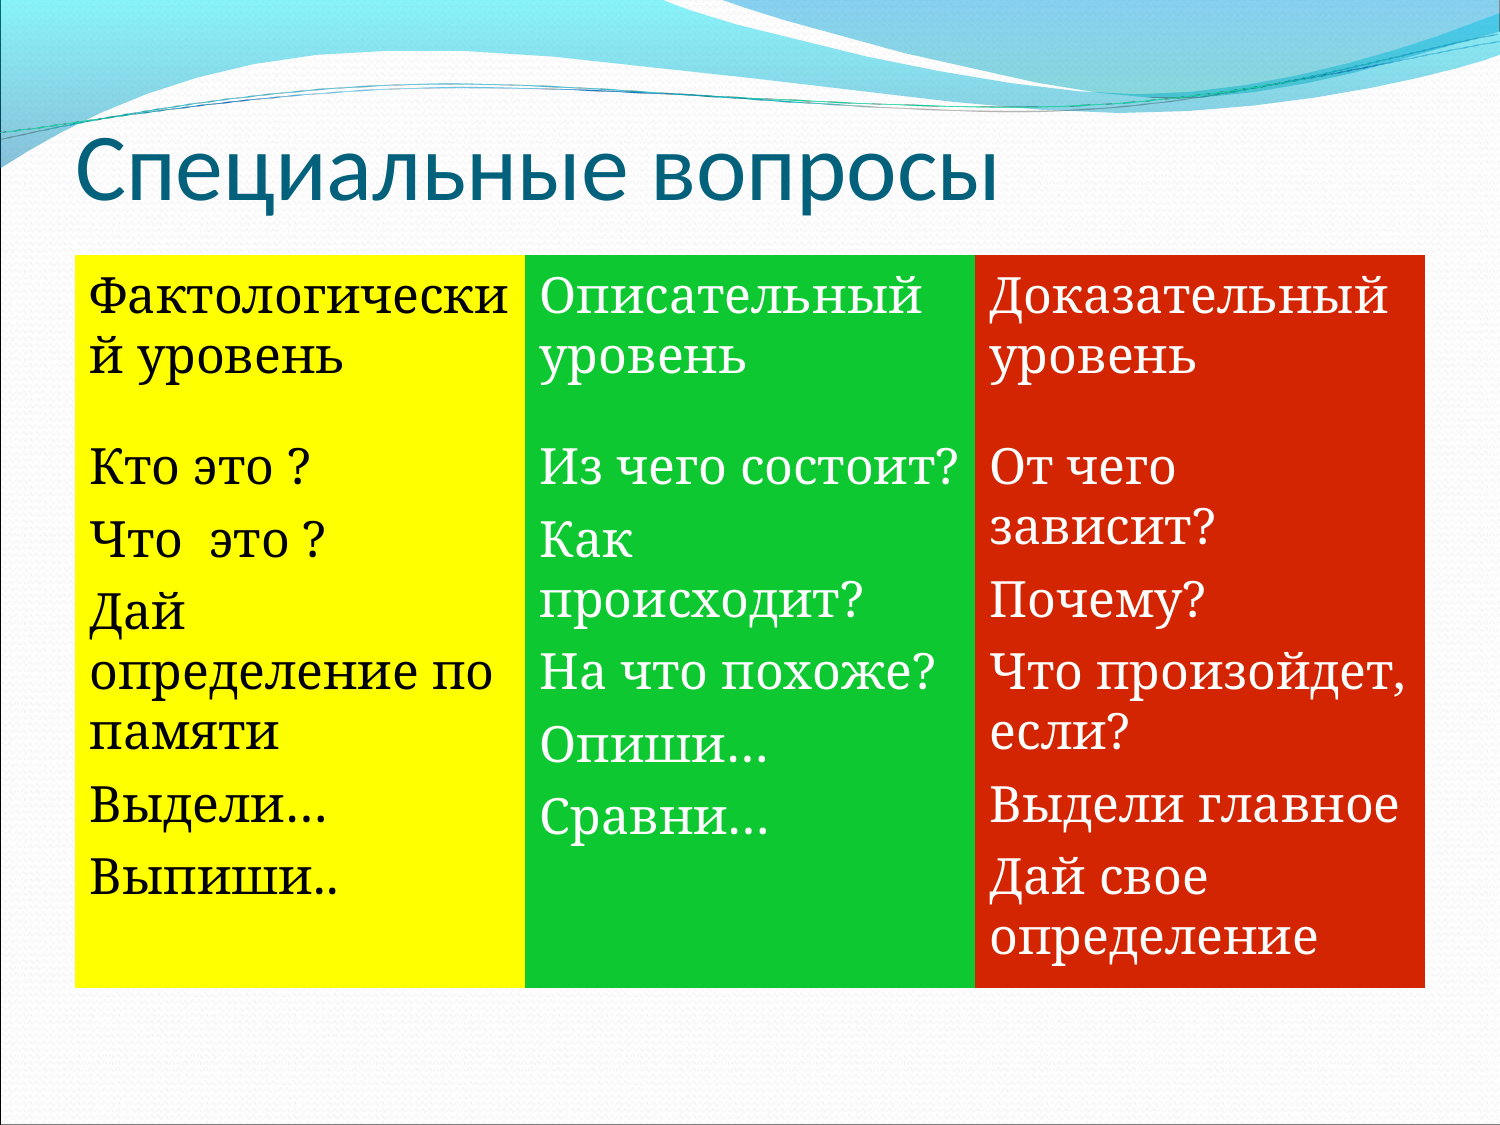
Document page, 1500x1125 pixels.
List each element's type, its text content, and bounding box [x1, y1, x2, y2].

table_cell От чего зависит? Почему? Что произойдет, если? Выдели главное Дай свое определение [975, 427, 1425, 988]
table_header Описательный уровень [525, 255, 975, 427]
picture [0, 0, 1500, 1125]
table_header Доказательный уровень [975, 255, 1425, 427]
table_cell Кто это ? Что это ? Дай определение по памяти Выдели… Выпиши.. [75, 427, 525, 988]
title Специальные вопросы [75, 97, 1426, 221]
table_cell Из чего состоит? Как происходит? На что похоже? Опиши… Сравни… [525, 427, 975, 988]
table_header Фактологический уровень [75, 255, 525, 427]
